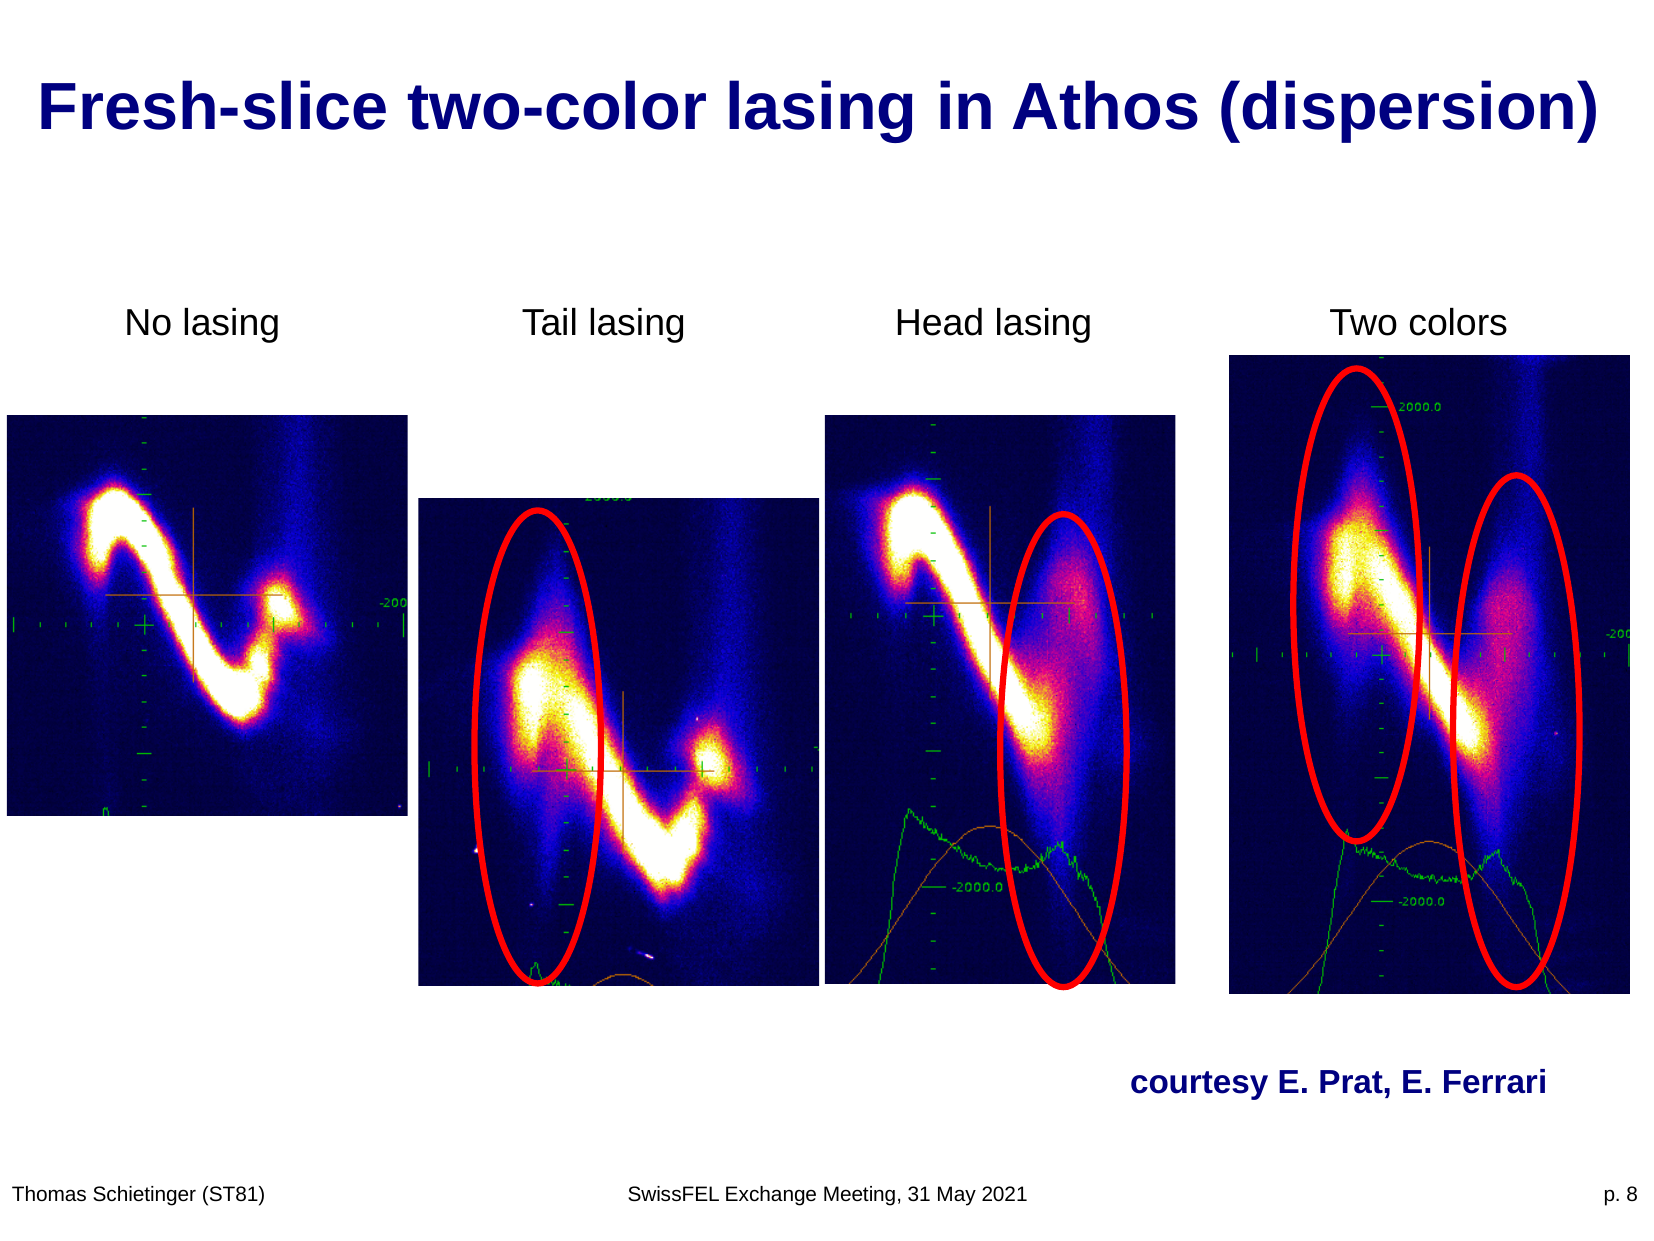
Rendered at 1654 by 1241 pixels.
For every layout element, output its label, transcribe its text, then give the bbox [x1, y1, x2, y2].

text_box courtesy E. Prat, E. Ferrari [1115, 1056, 1563, 1114]
text_box Head lasing [880, 290, 1107, 351]
title Fresh-slice two-color lasing in Athos (dispersion) [37, 31, 1611, 182]
picture [1004, 518, 1123, 983]
text_box No lasing [109, 290, 295, 351]
picture [1229, 355, 1630, 994]
picture [478, 514, 597, 980]
text_box Two colors [1314, 290, 1524, 351]
picture [824, 415, 1176, 984]
picture [6, 415, 408, 816]
picture [418, 498, 820, 986]
text_box Tail lasing [507, 290, 701, 351]
